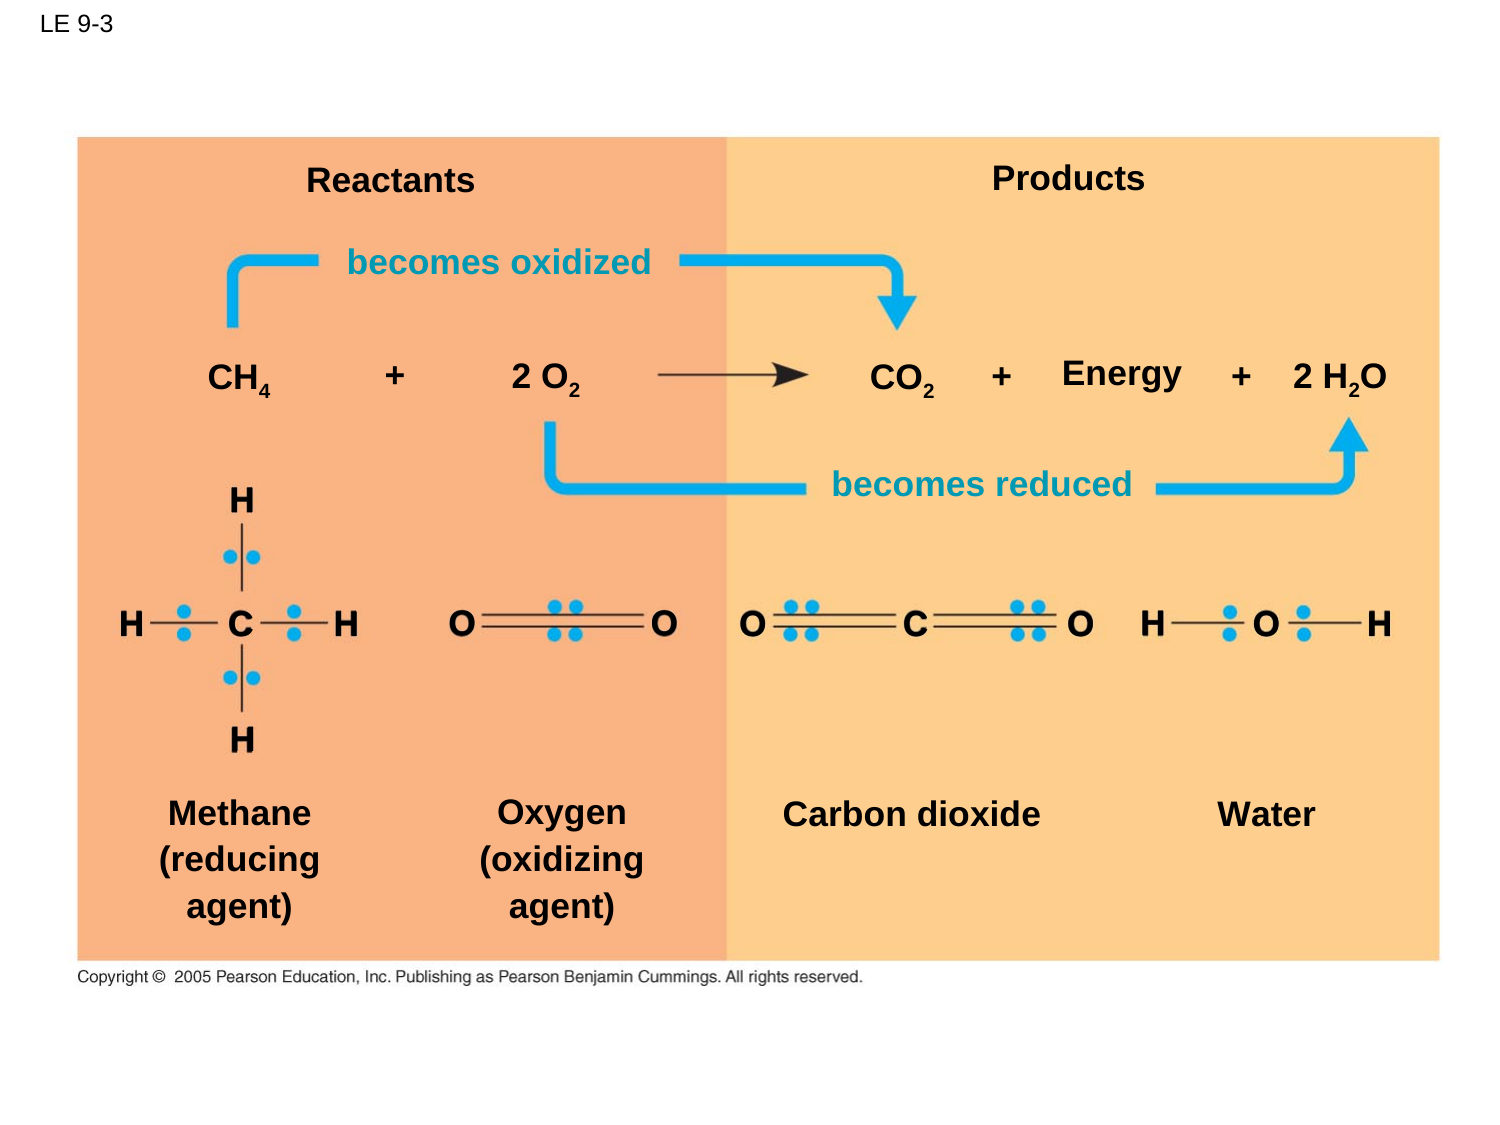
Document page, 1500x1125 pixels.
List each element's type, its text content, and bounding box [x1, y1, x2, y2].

text_box Oxygen (oxidizing agent) [453, 784, 672, 940]
text_box CO2 [869, 358, 949, 406]
text_box 2 H2O [1293, 357, 1396, 401]
text_box becomes reduced [831, 468, 1158, 515]
text_box O [1252, 608, 1283, 647]
text_box Methane (reducing agent) [130, 785, 349, 941]
text_box H [229, 484, 260, 523]
text_box H [1140, 608, 1171, 646]
text_box H [333, 608, 364, 647]
text_box 2 O2 [511, 357, 591, 405]
text_box H [118, 609, 149, 647]
text_box H [229, 724, 260, 762]
text_box O [448, 608, 479, 646]
text_box C [228, 609, 259, 647]
text_box + [384, 360, 464, 408]
picture [49, 130, 1450, 995]
text_box + [991, 360, 1071, 408]
text_box O [739, 609, 770, 647]
text_box O [1066, 608, 1097, 647]
text_box Products [991, 163, 1184, 215]
text_box Energy [1061, 358, 1190, 407]
text_box O [650, 608, 681, 646]
text_box C [902, 608, 933, 647]
text_box Reactants [305, 165, 498, 216]
text_box Carbon dioxide [776, 786, 1048, 856]
text_box becomes oxidized [346, 247, 673, 293]
text_box H [1366, 608, 1397, 647]
title LE 9-3 [24, 0, 351, 51]
text_box CH4 [207, 358, 287, 406]
text_box + [1230, 361, 1310, 409]
text_box Water [1214, 786, 1319, 839]
